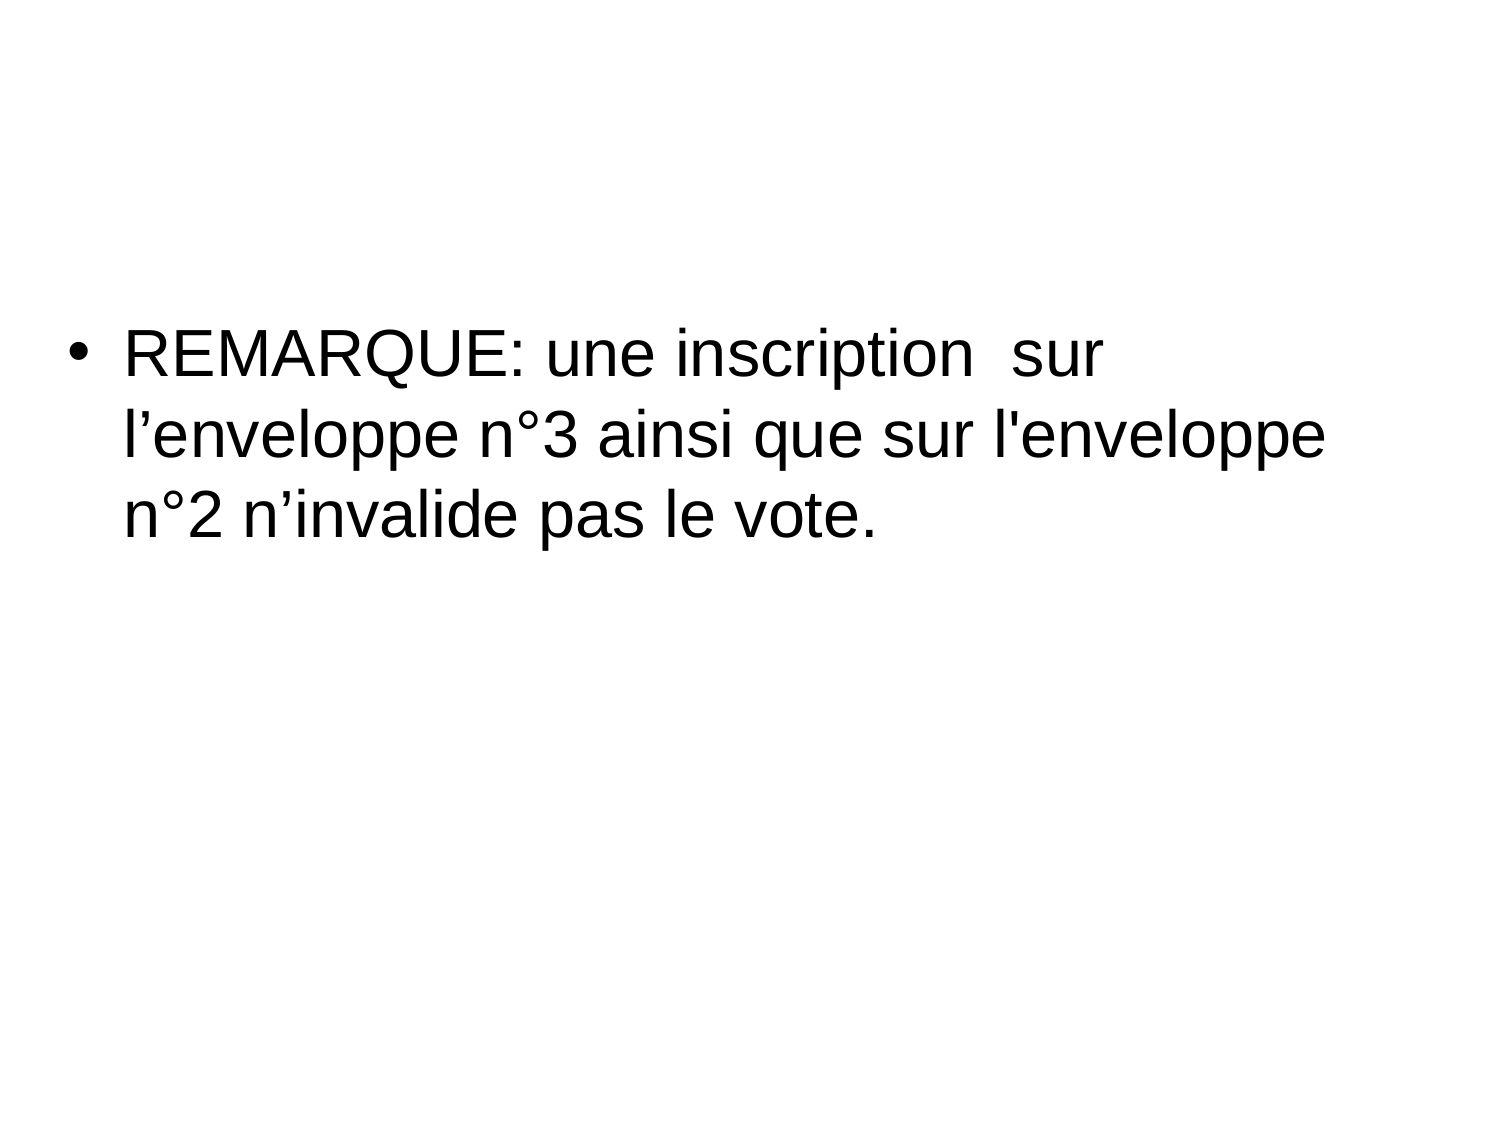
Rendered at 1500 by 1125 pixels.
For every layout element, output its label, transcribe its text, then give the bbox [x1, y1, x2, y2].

list REMARQUE: une inscription sur l’enveloppe n°3 ainsi que sur l'enveloppe n°2 n’invalide pas le vote. [53, 302, 1404, 563]
